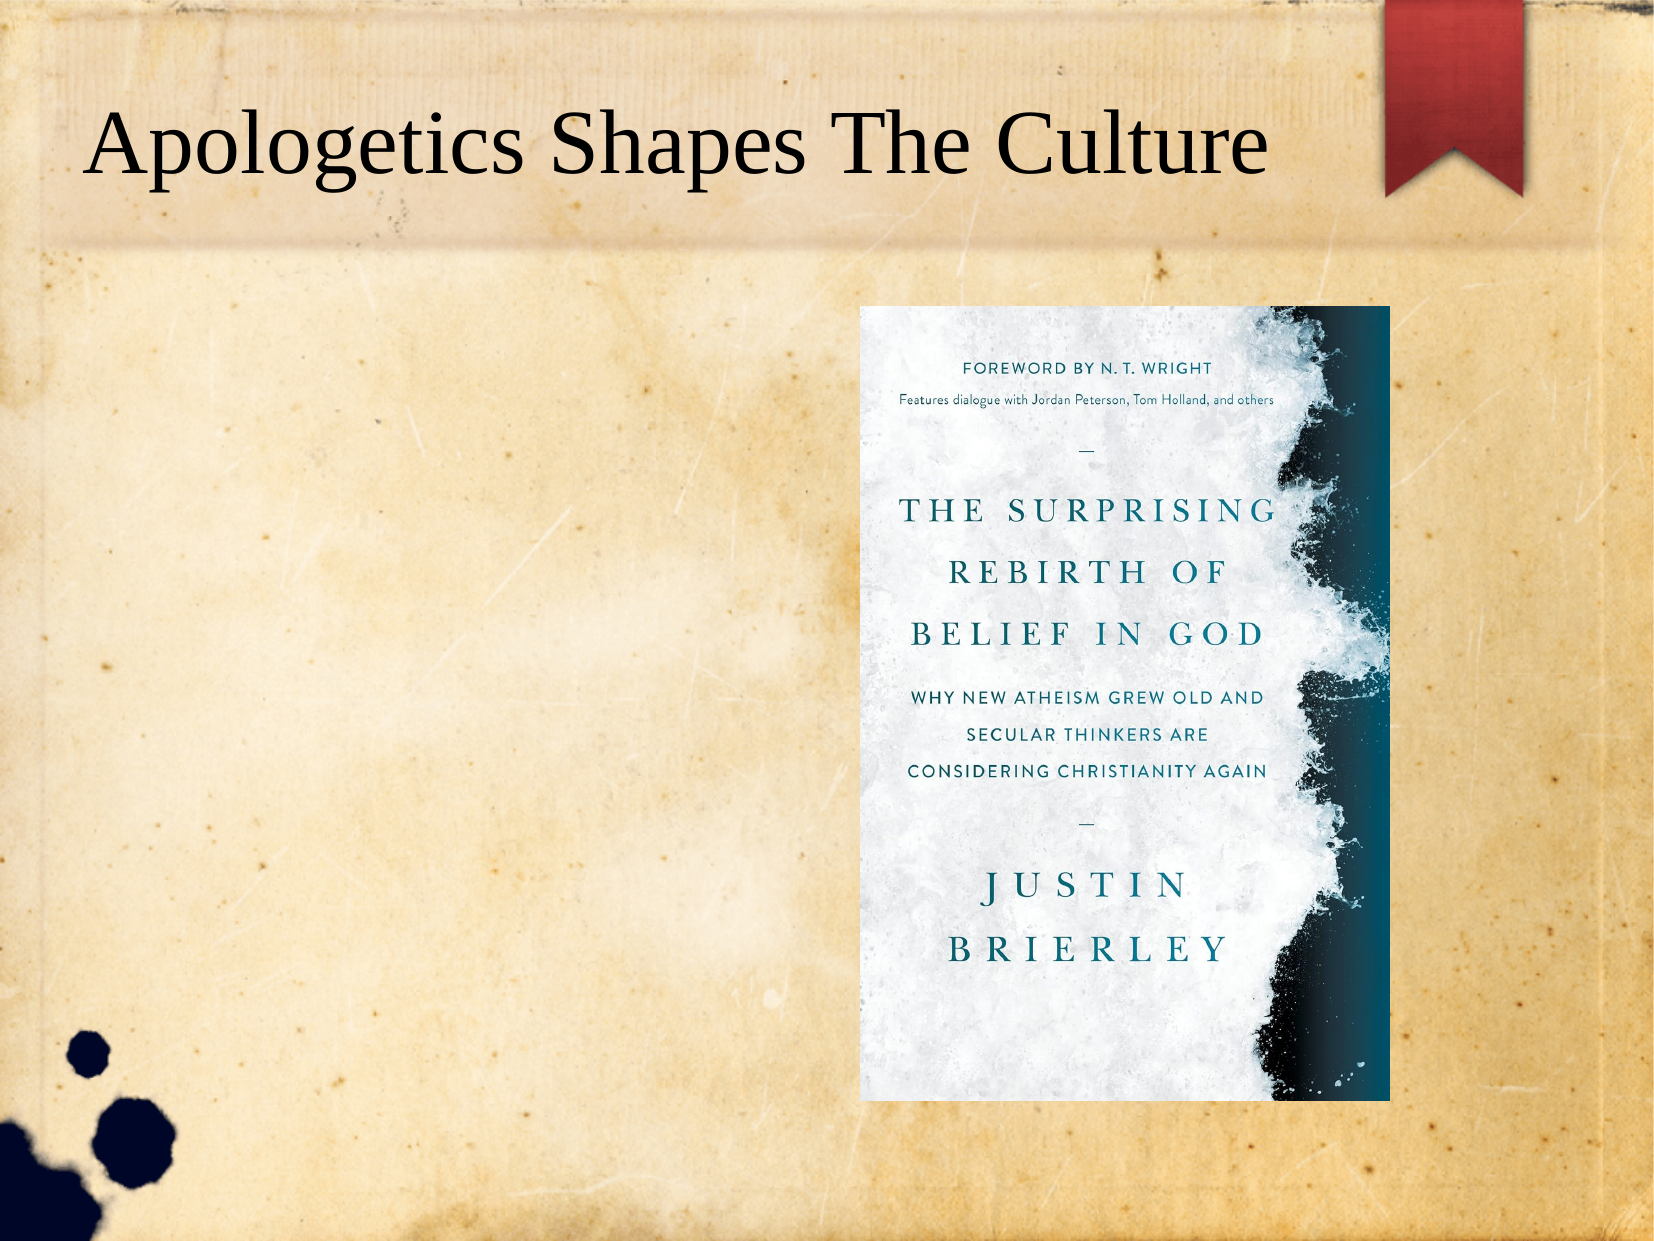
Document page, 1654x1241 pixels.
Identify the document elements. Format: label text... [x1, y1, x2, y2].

picture [0, 0, 1654, 1241]
title Apologetics Shapes The Culture [82, 49, 1347, 237]
